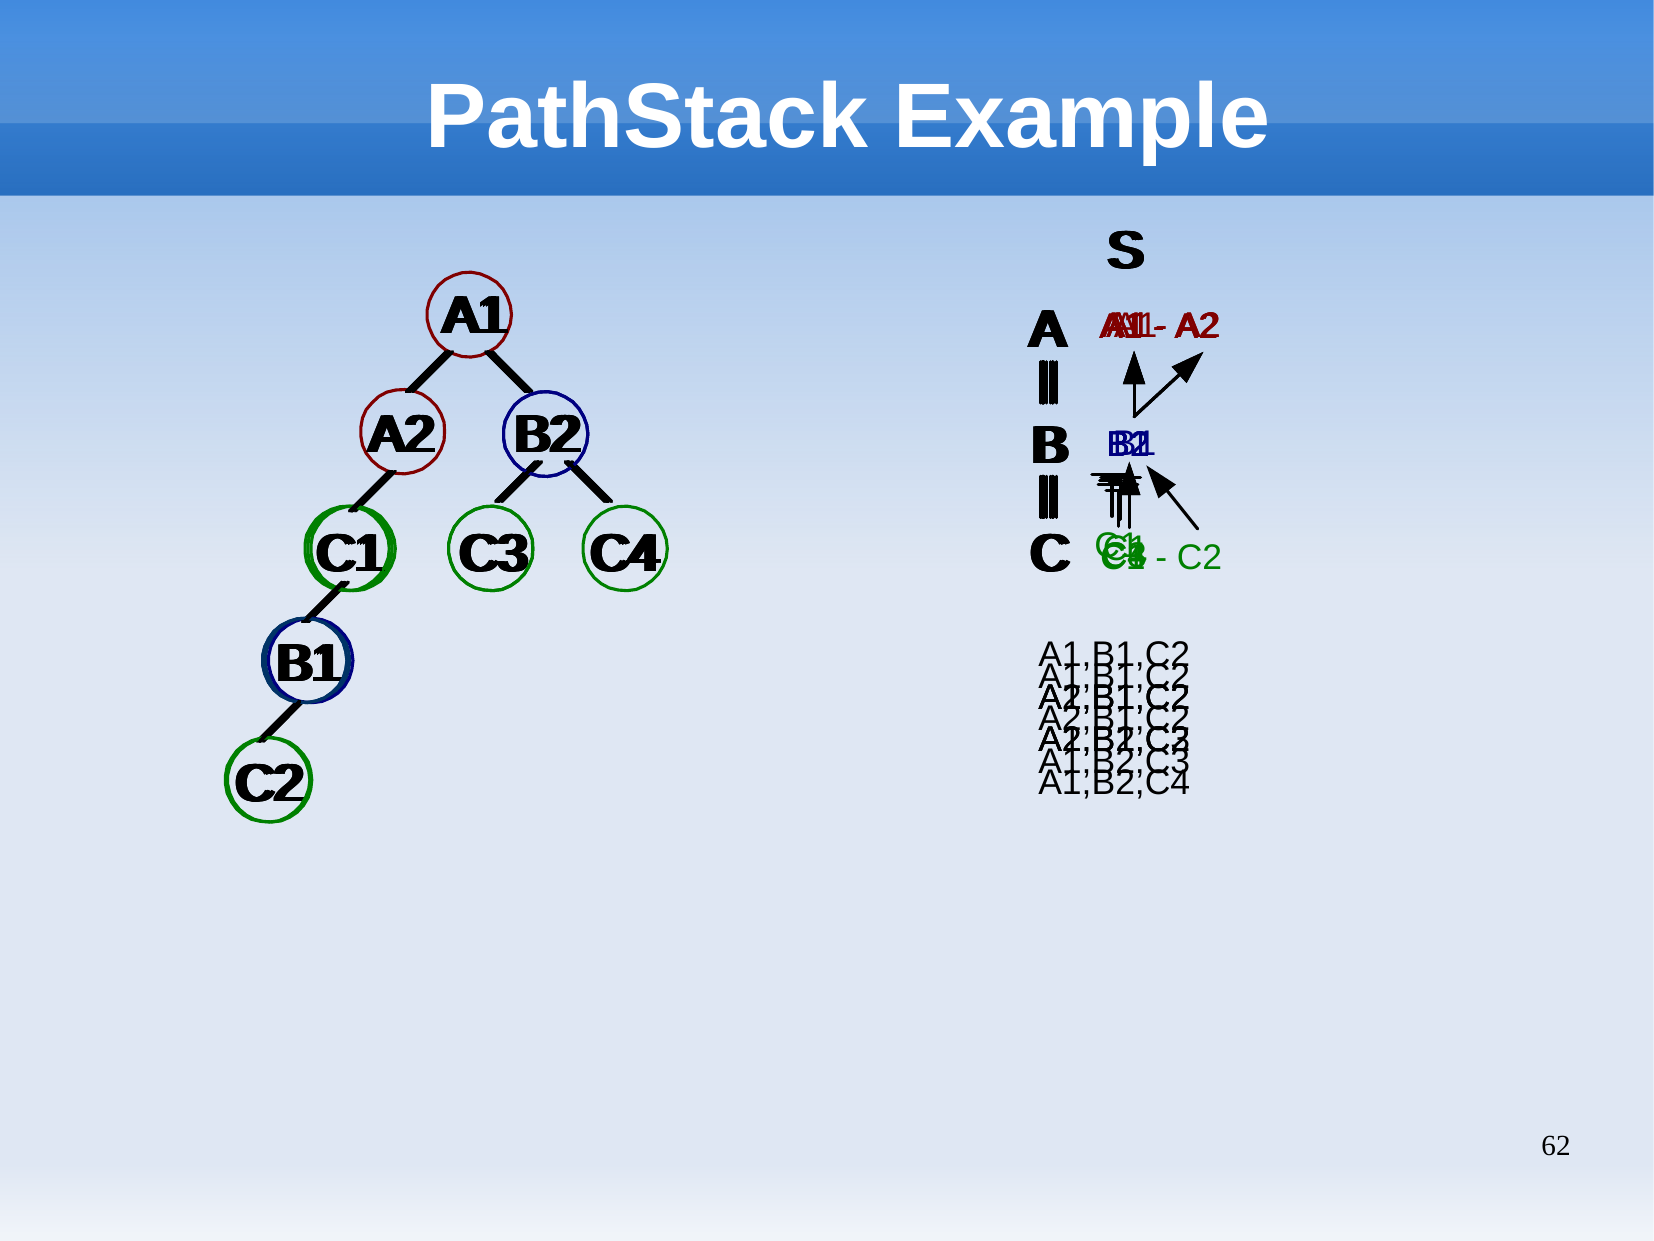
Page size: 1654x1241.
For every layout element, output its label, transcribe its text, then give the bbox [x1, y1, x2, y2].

picture [0, 0, 1654, 1241]
title PathStack Example [209, 49, 1488, 175]
chart [206, 200, 1263, 838]
